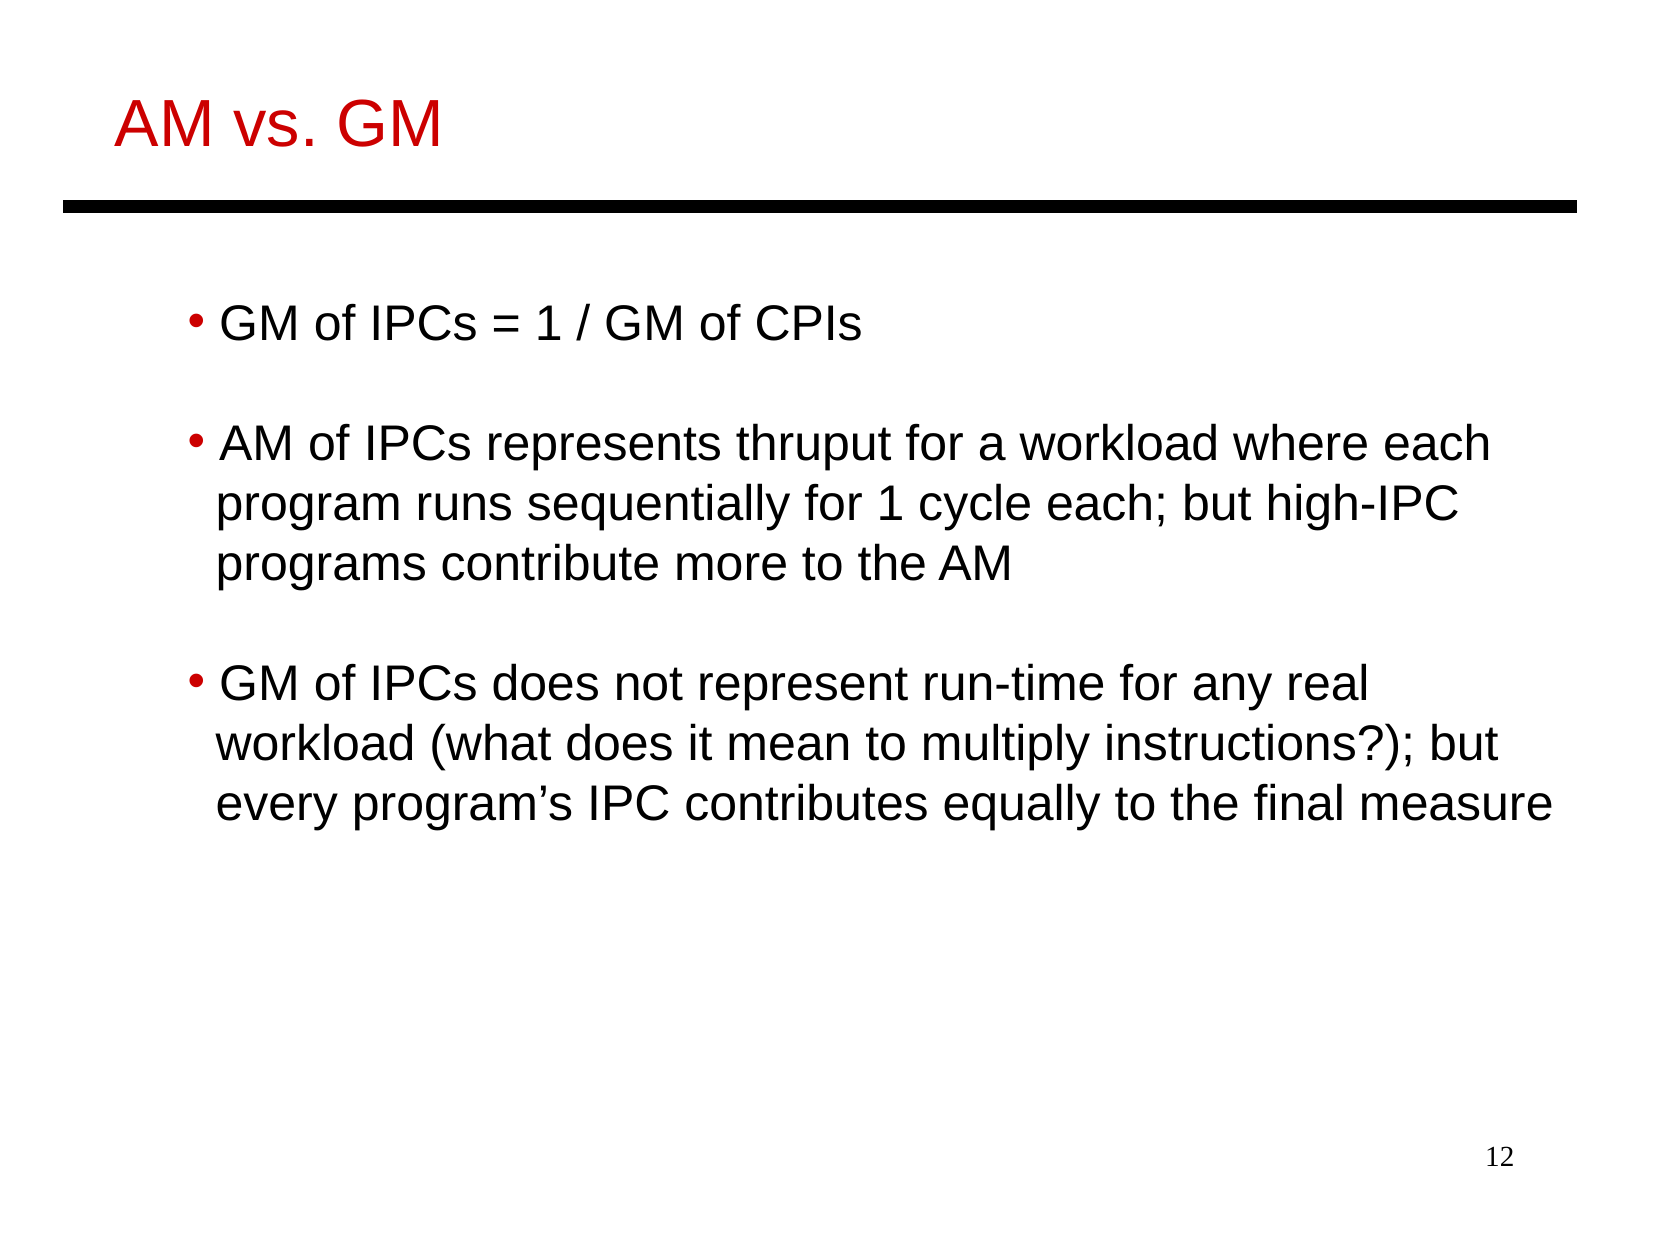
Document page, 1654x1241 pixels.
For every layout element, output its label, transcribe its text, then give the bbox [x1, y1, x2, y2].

text_box GM of IPCs = 1 / GM of CPIs AM of IPCs represents thruput for a workload where each program runs sequentially for 1 cycle each; but high-IPC programs contribute more to the AM GM of IPCs does not represent run-time for any real workload (what does it mean to multiply instructions?); but every program’s IPC contributes equally to the final measure [172, 282, 1570, 839]
text_box <number> [1184, 1129, 1530, 1213]
text_box AM vs. GM [100, 71, 460, 168]
